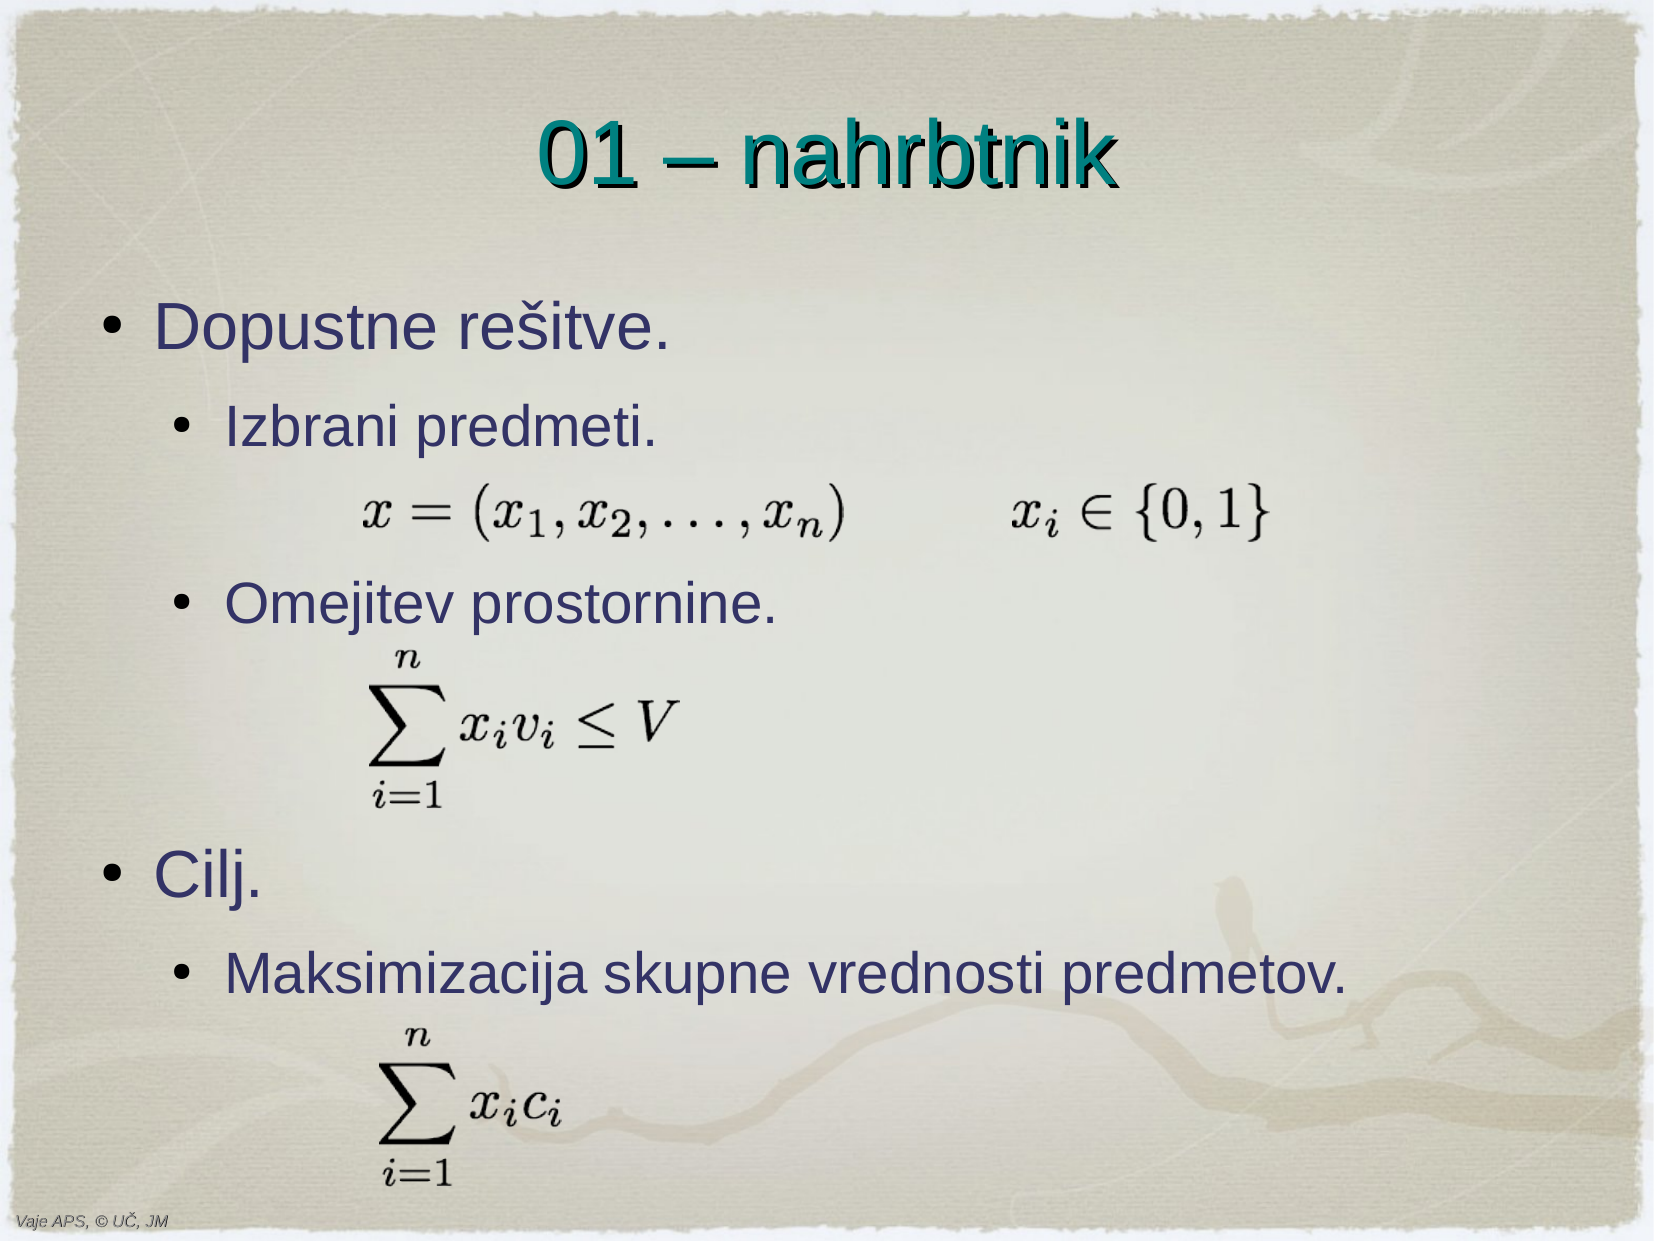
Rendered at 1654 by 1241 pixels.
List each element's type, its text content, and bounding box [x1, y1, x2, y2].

picture [0, 0, 1654, 1241]
title 01 – nahrbtnik [82, 49, 1571, 257]
list Dopustne rešitve. Izbrani predmeti. Omejitev prostornine. Cilj. Maksimizacija skupne vrednosti predmetov. [82, 289, 1571, 1108]
